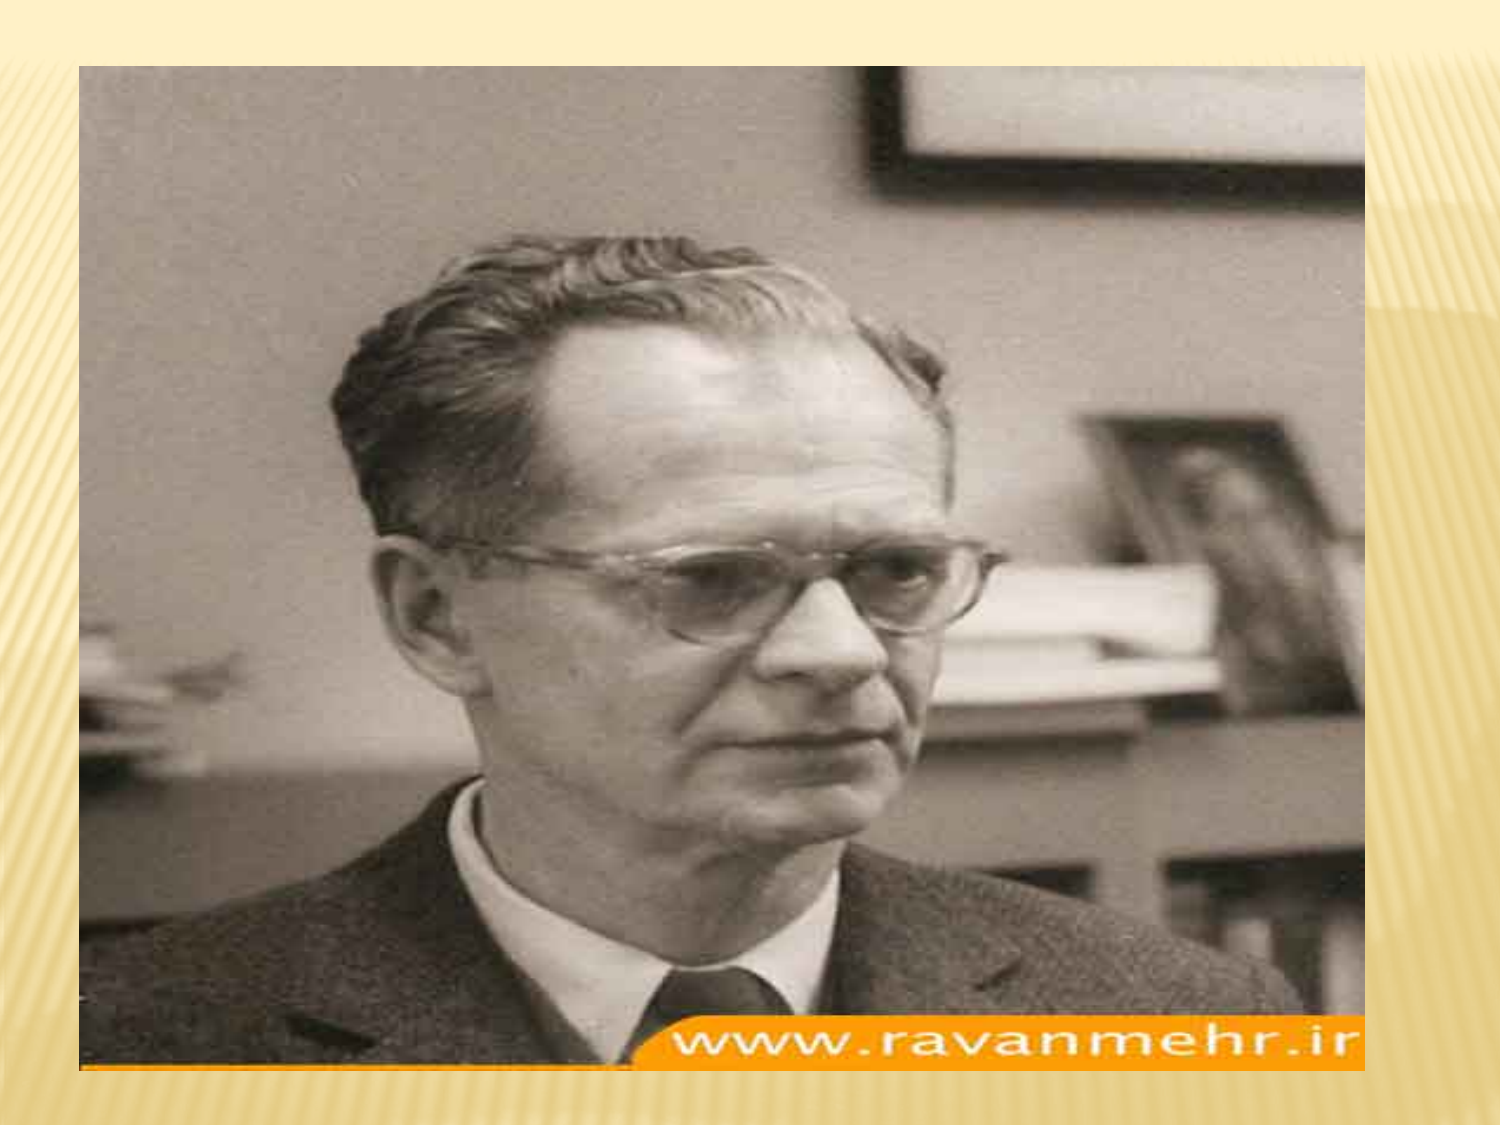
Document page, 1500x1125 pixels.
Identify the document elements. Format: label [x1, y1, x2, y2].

picture [79, 66, 1365, 1071]
